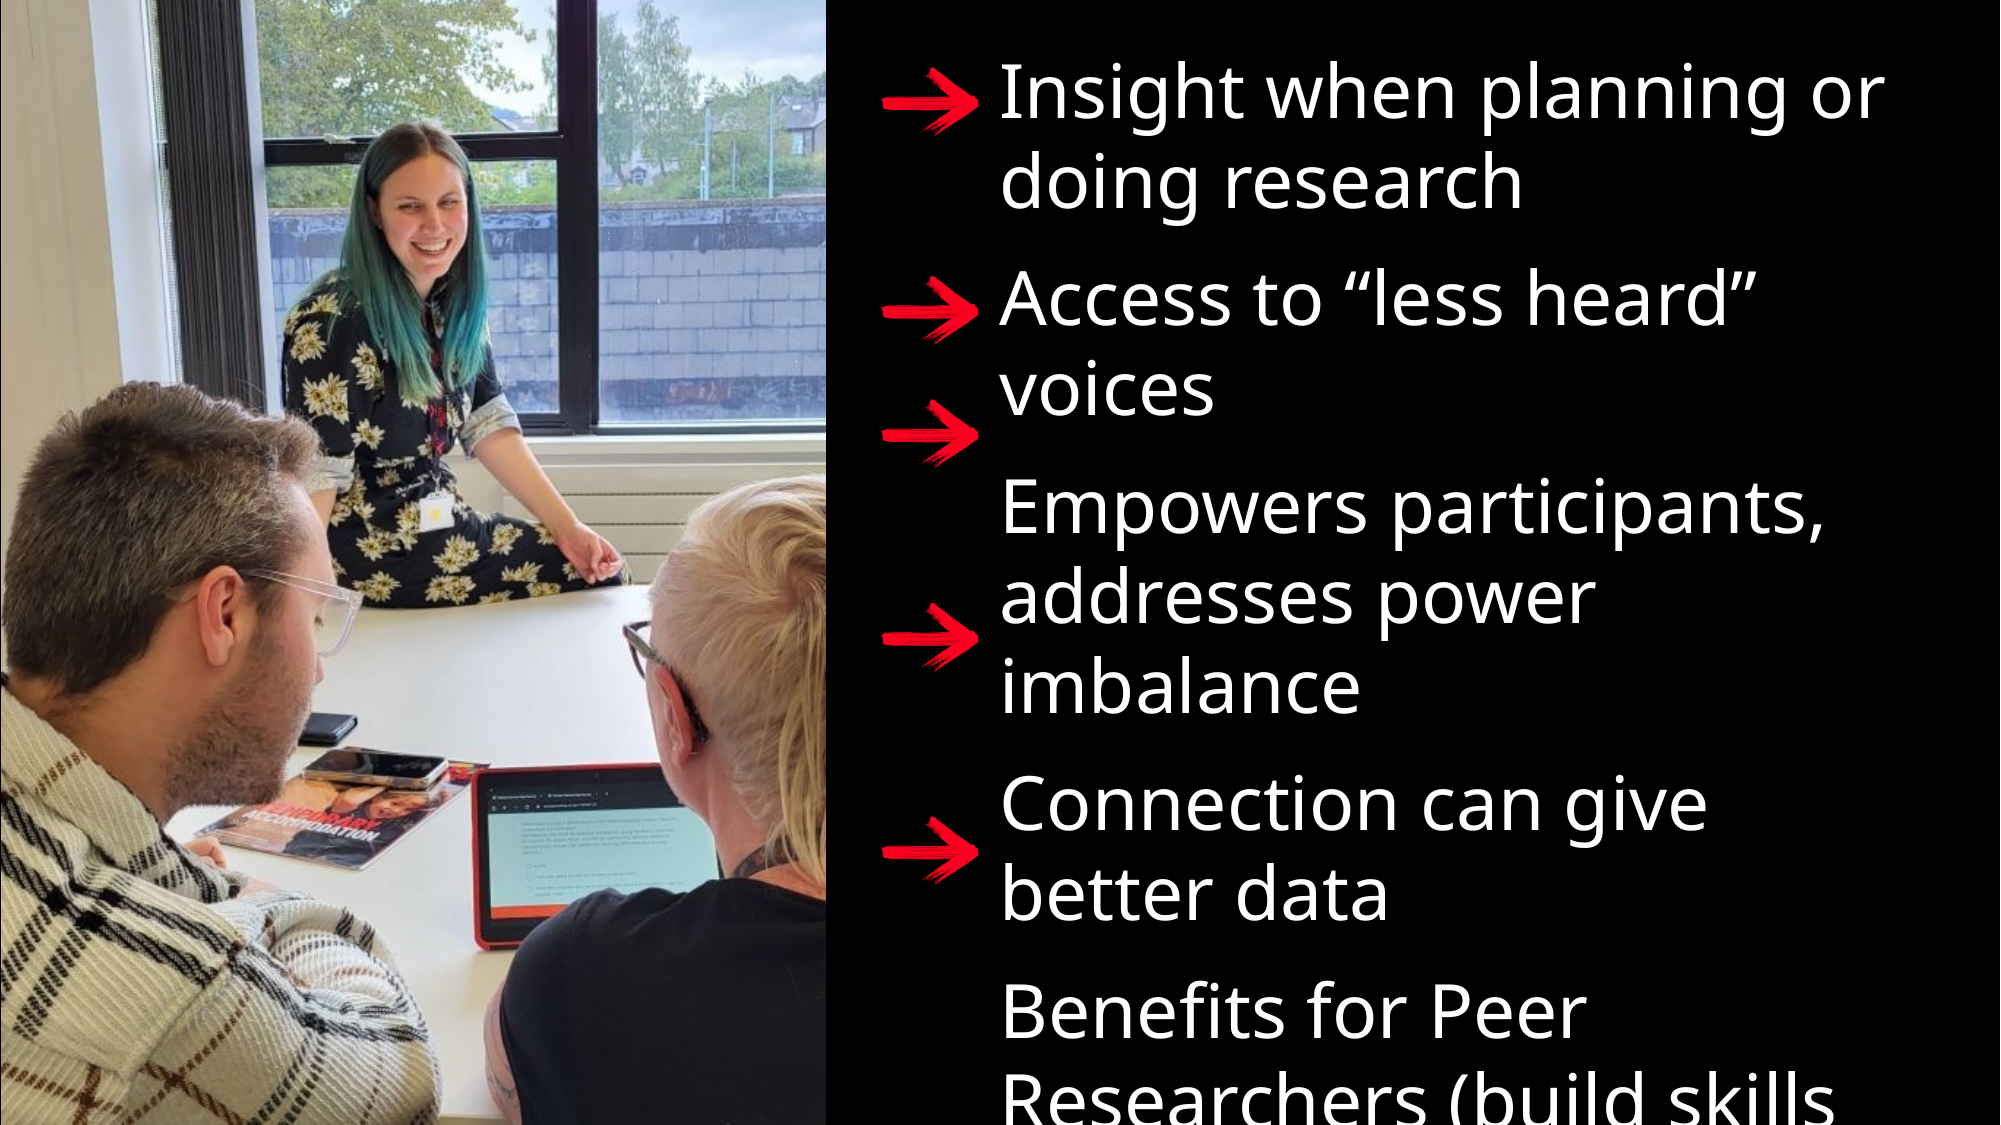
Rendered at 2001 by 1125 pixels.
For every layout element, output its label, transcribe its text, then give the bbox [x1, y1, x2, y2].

picture [1, 0, 1034, 1125]
title Insight when planning or doing research Access to “less heard” voices Empowers participants, addresses power imbalance Connection can give better data Benefits for Peer Researchers (build skills and confidence) [984, 35, 1949, 1088]
